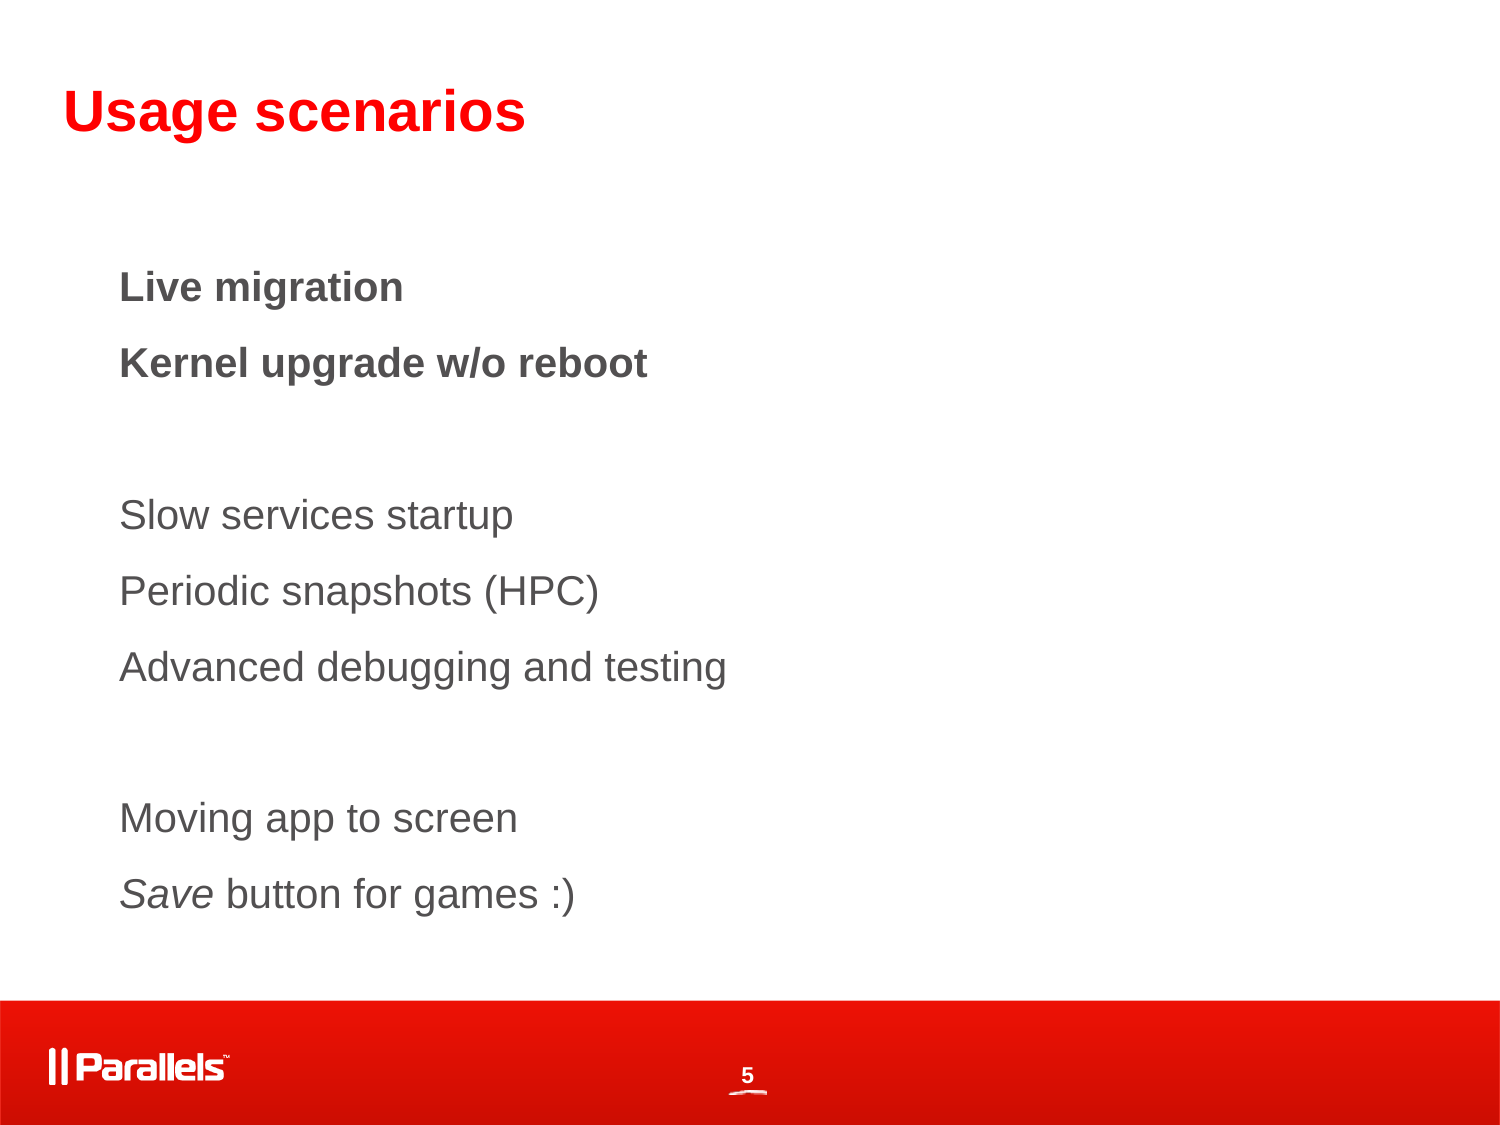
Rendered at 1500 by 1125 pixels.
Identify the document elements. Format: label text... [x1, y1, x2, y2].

picture [49, 1046, 230, 1085]
list Live migration Kernel upgrade w/o reboot Slow services startup Periodic snapshots (HPC) Advanced debugging and testing Moving app to screen Save button for games :) [47, 256, 1452, 1000]
picture [727, 1090, 767, 1095]
title Usage scenarios [48, 10, 1454, 214]
